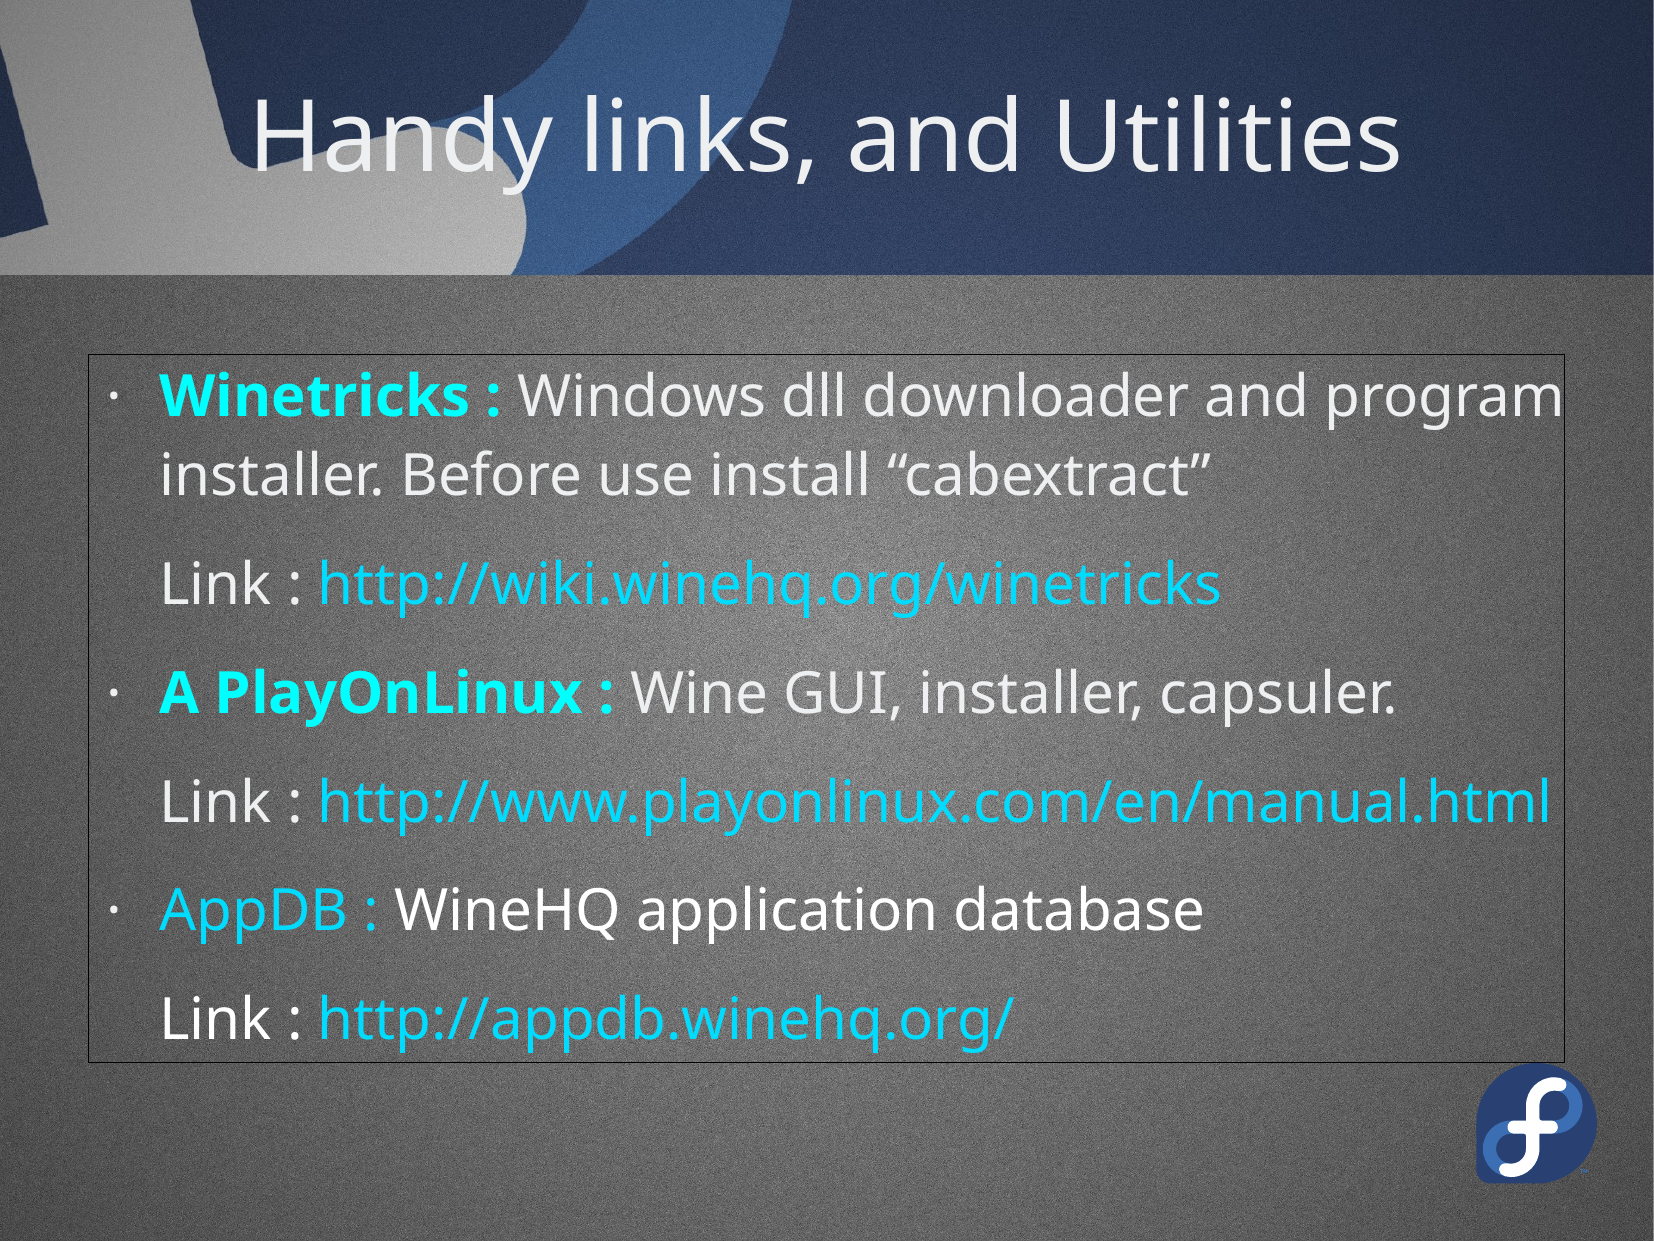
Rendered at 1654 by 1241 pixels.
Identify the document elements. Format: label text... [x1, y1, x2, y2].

picture [0, 0, 1654, 1241]
title Handy links, and Utilities [88, 29, 1565, 237]
list Winetricks : Windows dll downloader and program installer. Before use install “cabextract” Link : http://wiki.winehq.org/winetricks A PlayOnLinux : Wine GUI, installer, capsuler. Link : http://www.playonlinux.com/en/manual.html AppDB : WineHQ application database Link : http://appdb.winehq.org/ [88, 354, 1565, 1063]
